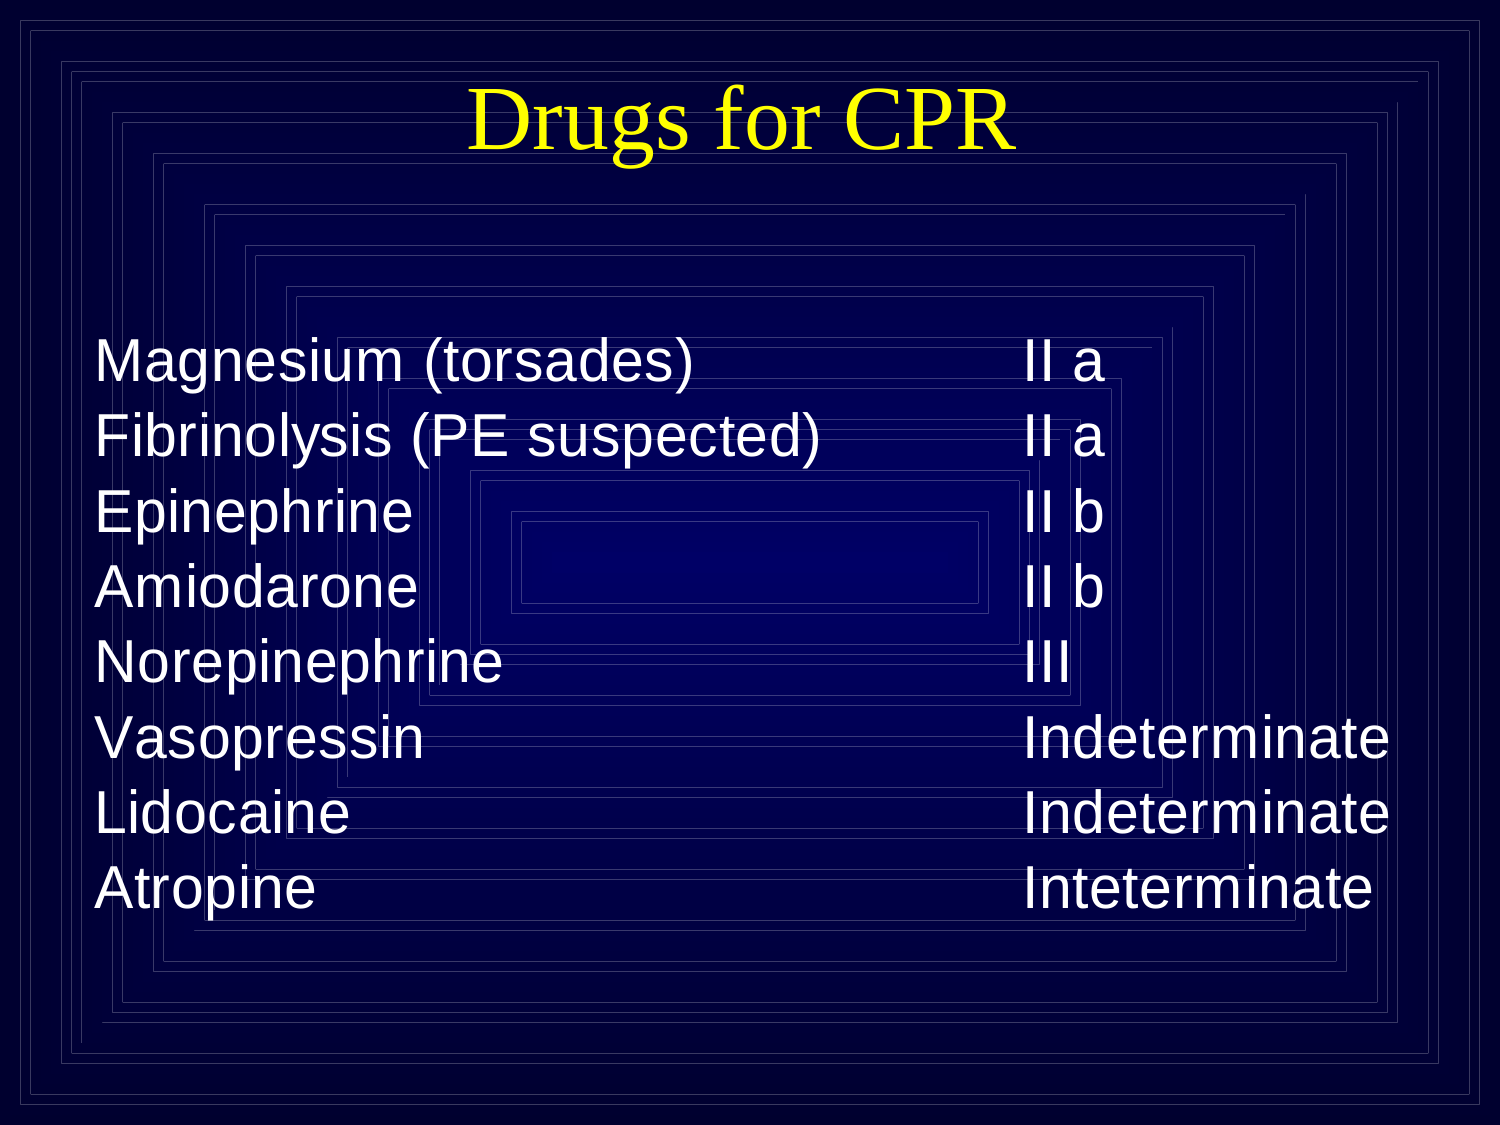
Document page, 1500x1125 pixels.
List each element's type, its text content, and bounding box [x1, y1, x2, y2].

picture [79, 320, 1432, 925]
text_box Drugs for CPR [24, 24, 1460, 213]
